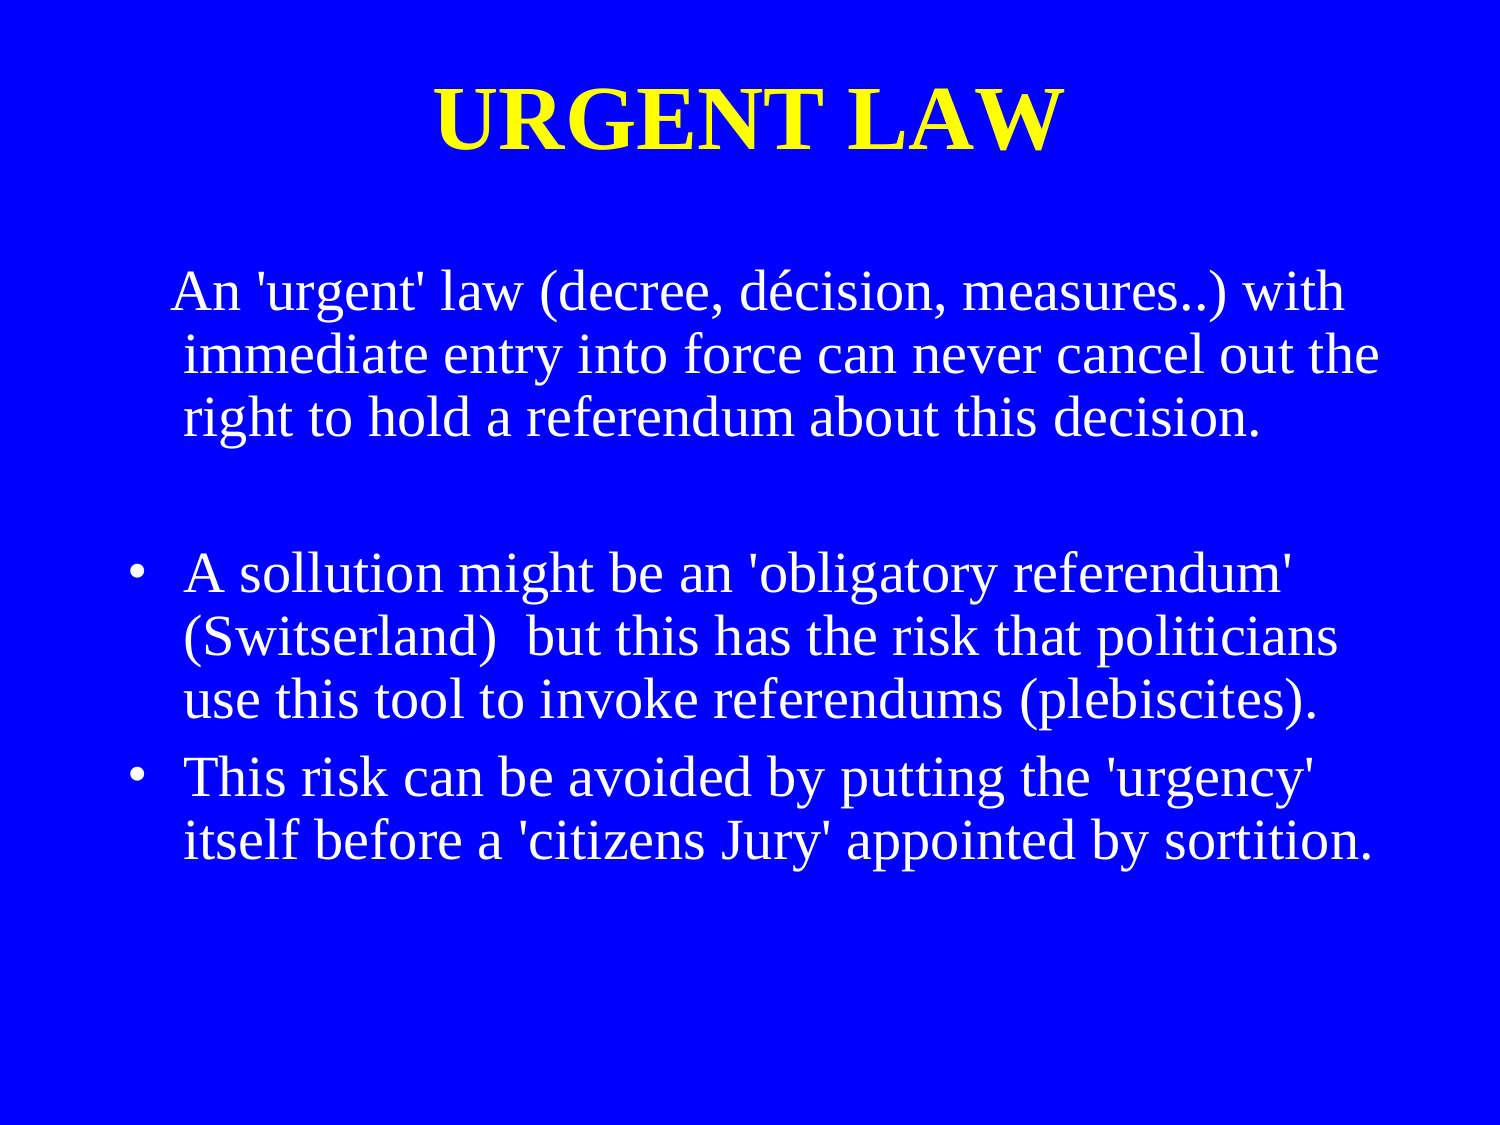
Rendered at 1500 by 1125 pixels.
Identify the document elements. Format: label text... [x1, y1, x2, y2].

title URGENT LAW [112, 50, 1388, 174]
list An 'urgent' law (decree, décision, measures..) with immediate entry into force can never cancel out the right to hold a referendum about this decision. A sollution might be an 'obligatory referendum' (Switserland) but this has the risk that politicians use this tool to invoke referendums (plebiscites). This risk can be avoided by putting the 'urgency' itself before a 'citizens Jury' appointed by sortition. [112, 174, 1438, 1050]
